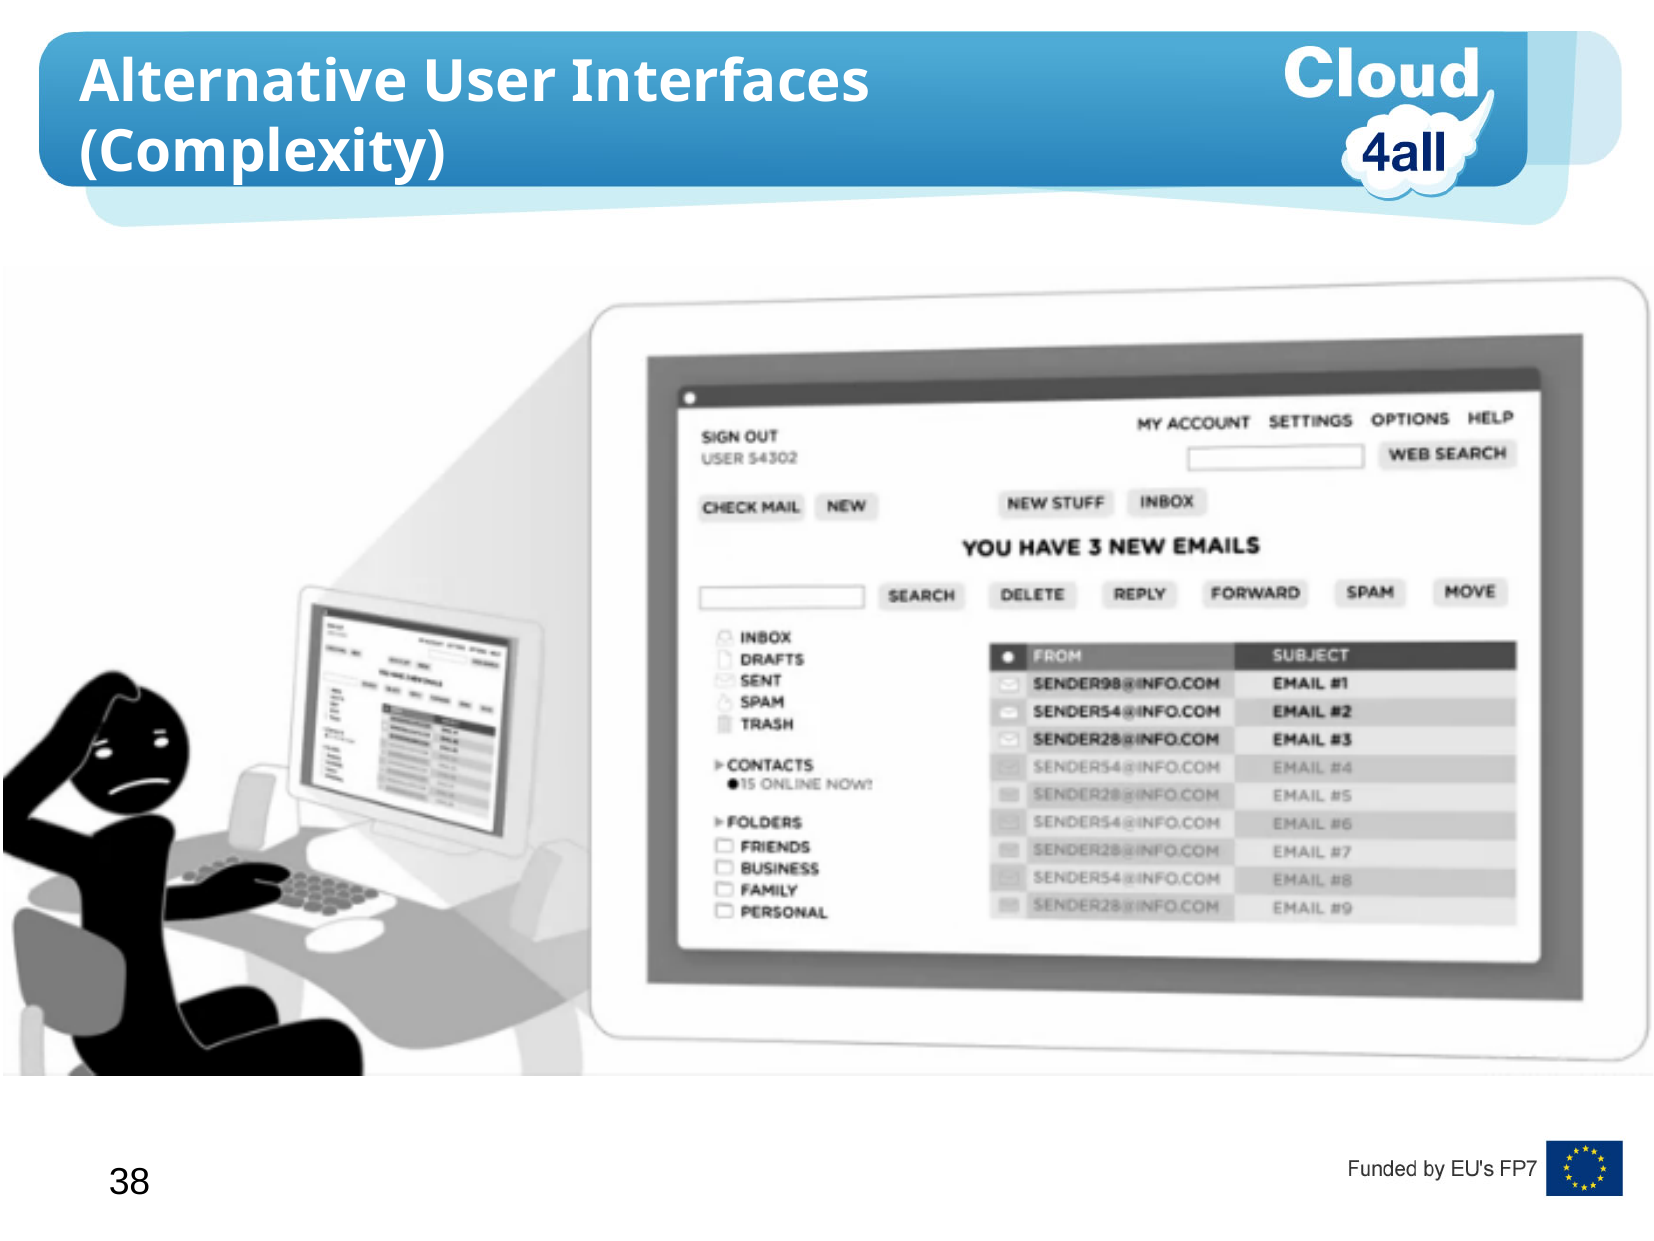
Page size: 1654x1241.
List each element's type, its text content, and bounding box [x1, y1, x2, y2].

title Alternative User Interfaces (Complexity) [64, 35, 1595, 208]
picture [0, 0, 1654, 1241]
text_box <number> [58, 1149, 334, 1216]
